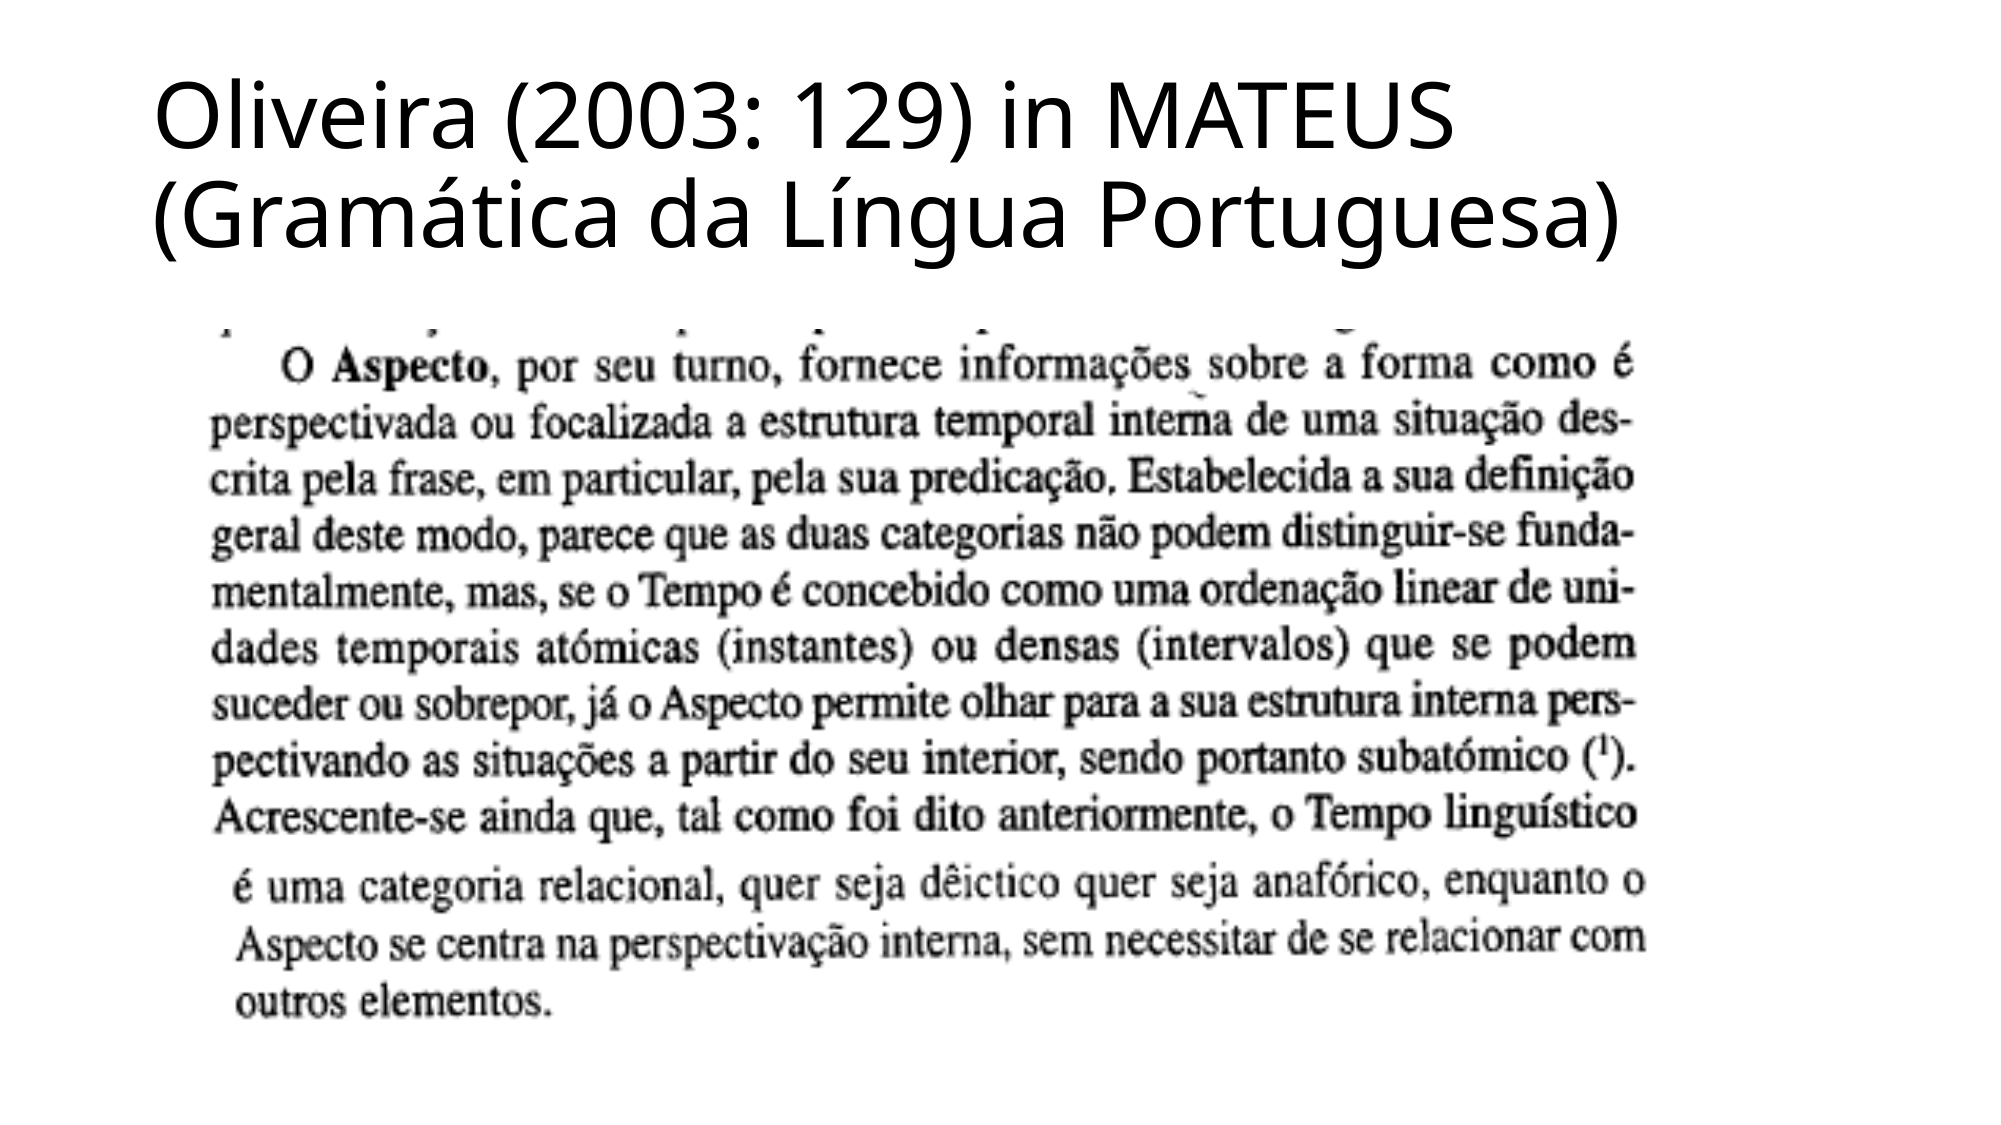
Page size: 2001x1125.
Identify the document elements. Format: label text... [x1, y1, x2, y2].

title Oliveira (2003: 129) in MATEUS (Gramática da Língua Portuguesa) [137, 59, 1863, 278]
picture [172, 329, 1738, 1023]
